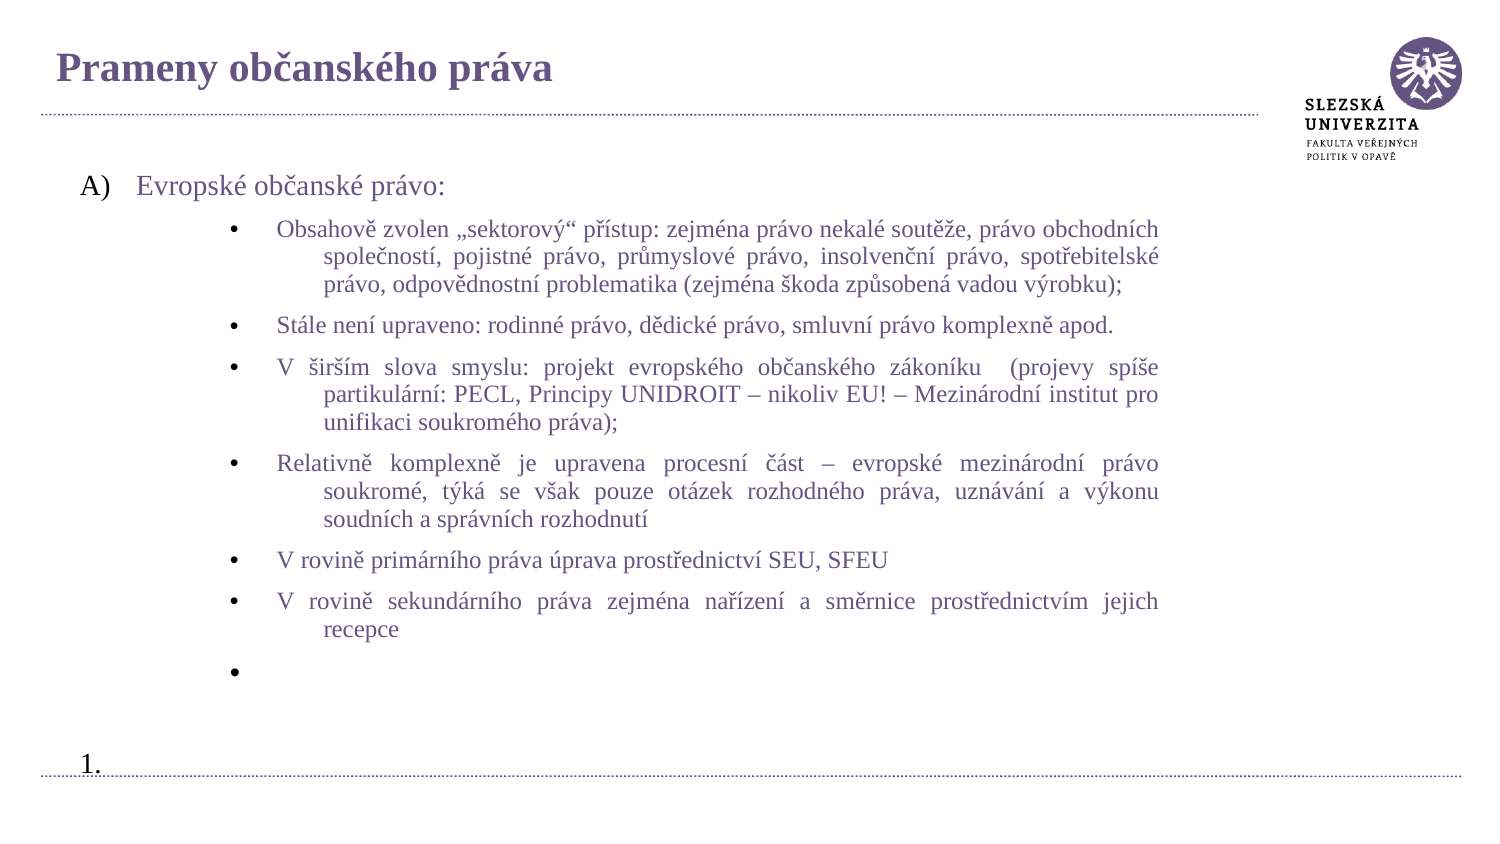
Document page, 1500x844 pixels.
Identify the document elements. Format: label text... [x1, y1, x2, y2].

title Prameny občanského práva [41, 32, 955, 116]
text_box Evropské občanské právo: Obsahově zvolen „sektorový“ přístup: zejména právo nekalé soutěže, právo obchodních společností, pojistné právo, průmyslové právo, insolvenční právo, spotřebitelské právo, odpovědnostní problematika (zejména škoda způsobená vadou výrobku); Stále není upraveno: rodinné právo, dědické právo, smluvní právo komplexně apod. V širším slova smyslu: projekt evropského občanského zákoníku (projevy spíše partikulární: PECL, Principy UNIDROIT – nikoliv EU! – Mezinárodní institut pro unifikaci soukromého práva); Relativně komplexně je upravena procesní část – evropské mezinárodní právo soukromé, týká se však pouze otázek rozhodného práva, uznávání a výkonu soudních a správních rozhodnutí V rovině primárního práva úprava prostřednictví SEU, SFEU V rovině sekundárního práva zejména nařízení a směrnice prostřednictvím jejich recepce [64, 161, 1176, 753]
